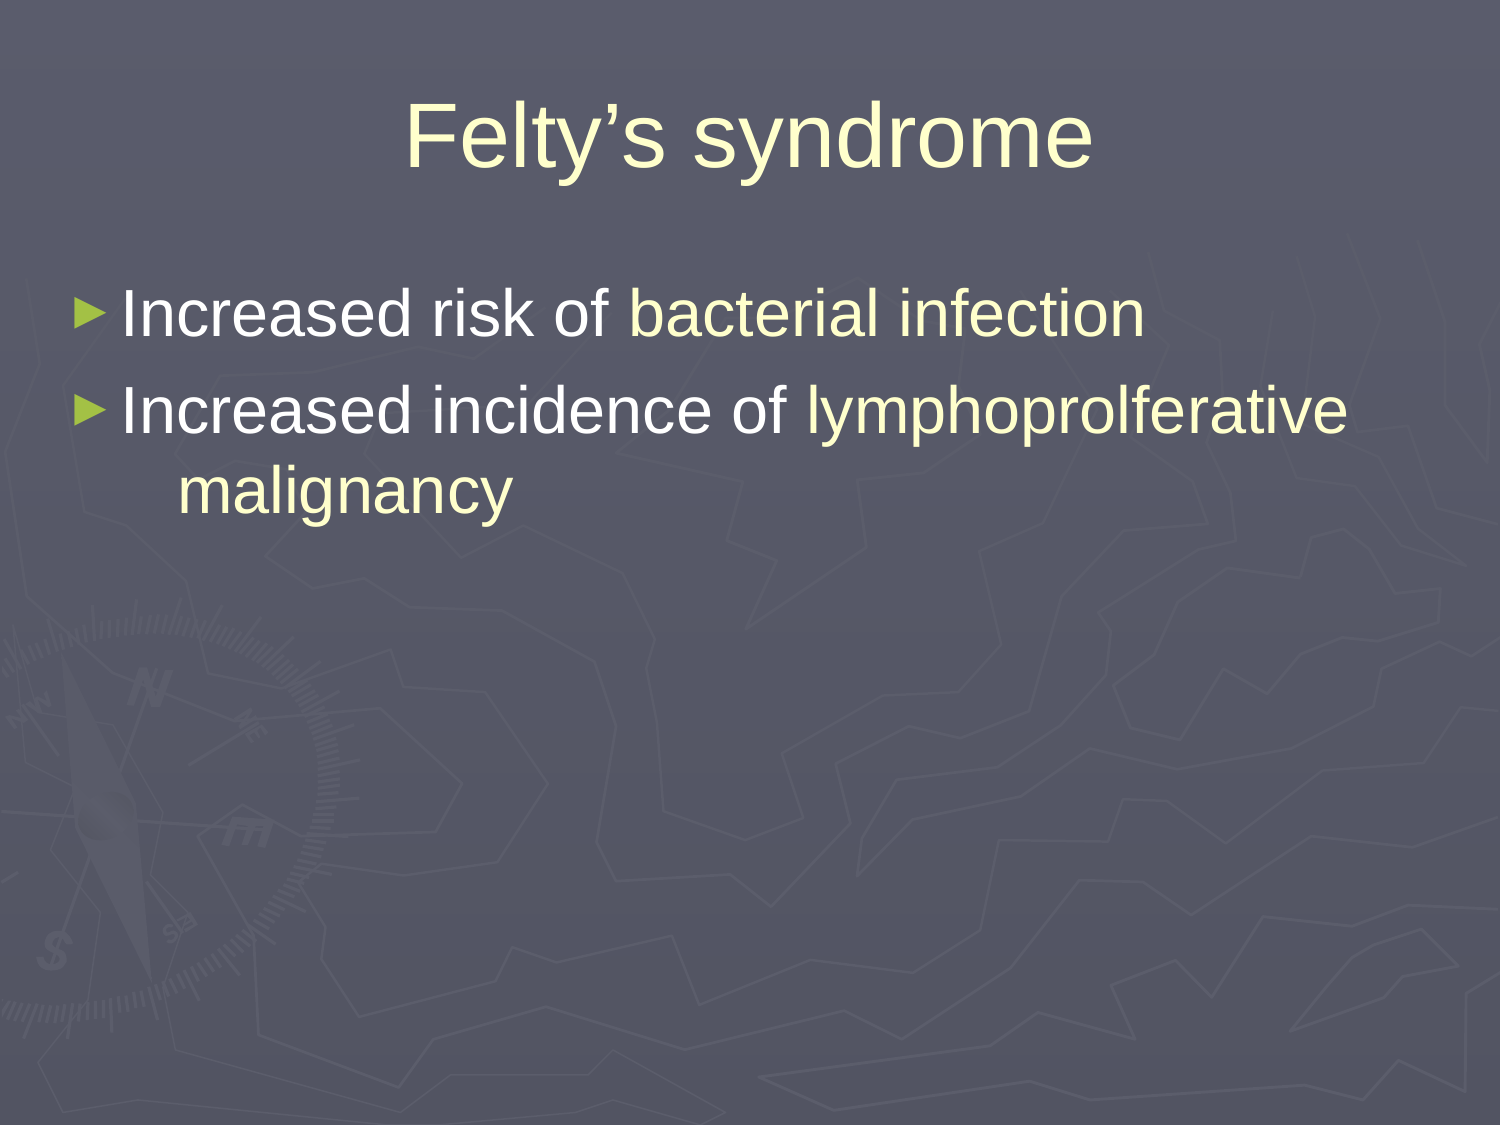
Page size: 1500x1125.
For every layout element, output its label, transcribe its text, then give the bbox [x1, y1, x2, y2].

list Increased risk of bacterial infection Increased incidence of lymphoprolferative malignancy [49, 262, 1451, 1001]
title Felty’s syndrome [49, 37, 1451, 225]
